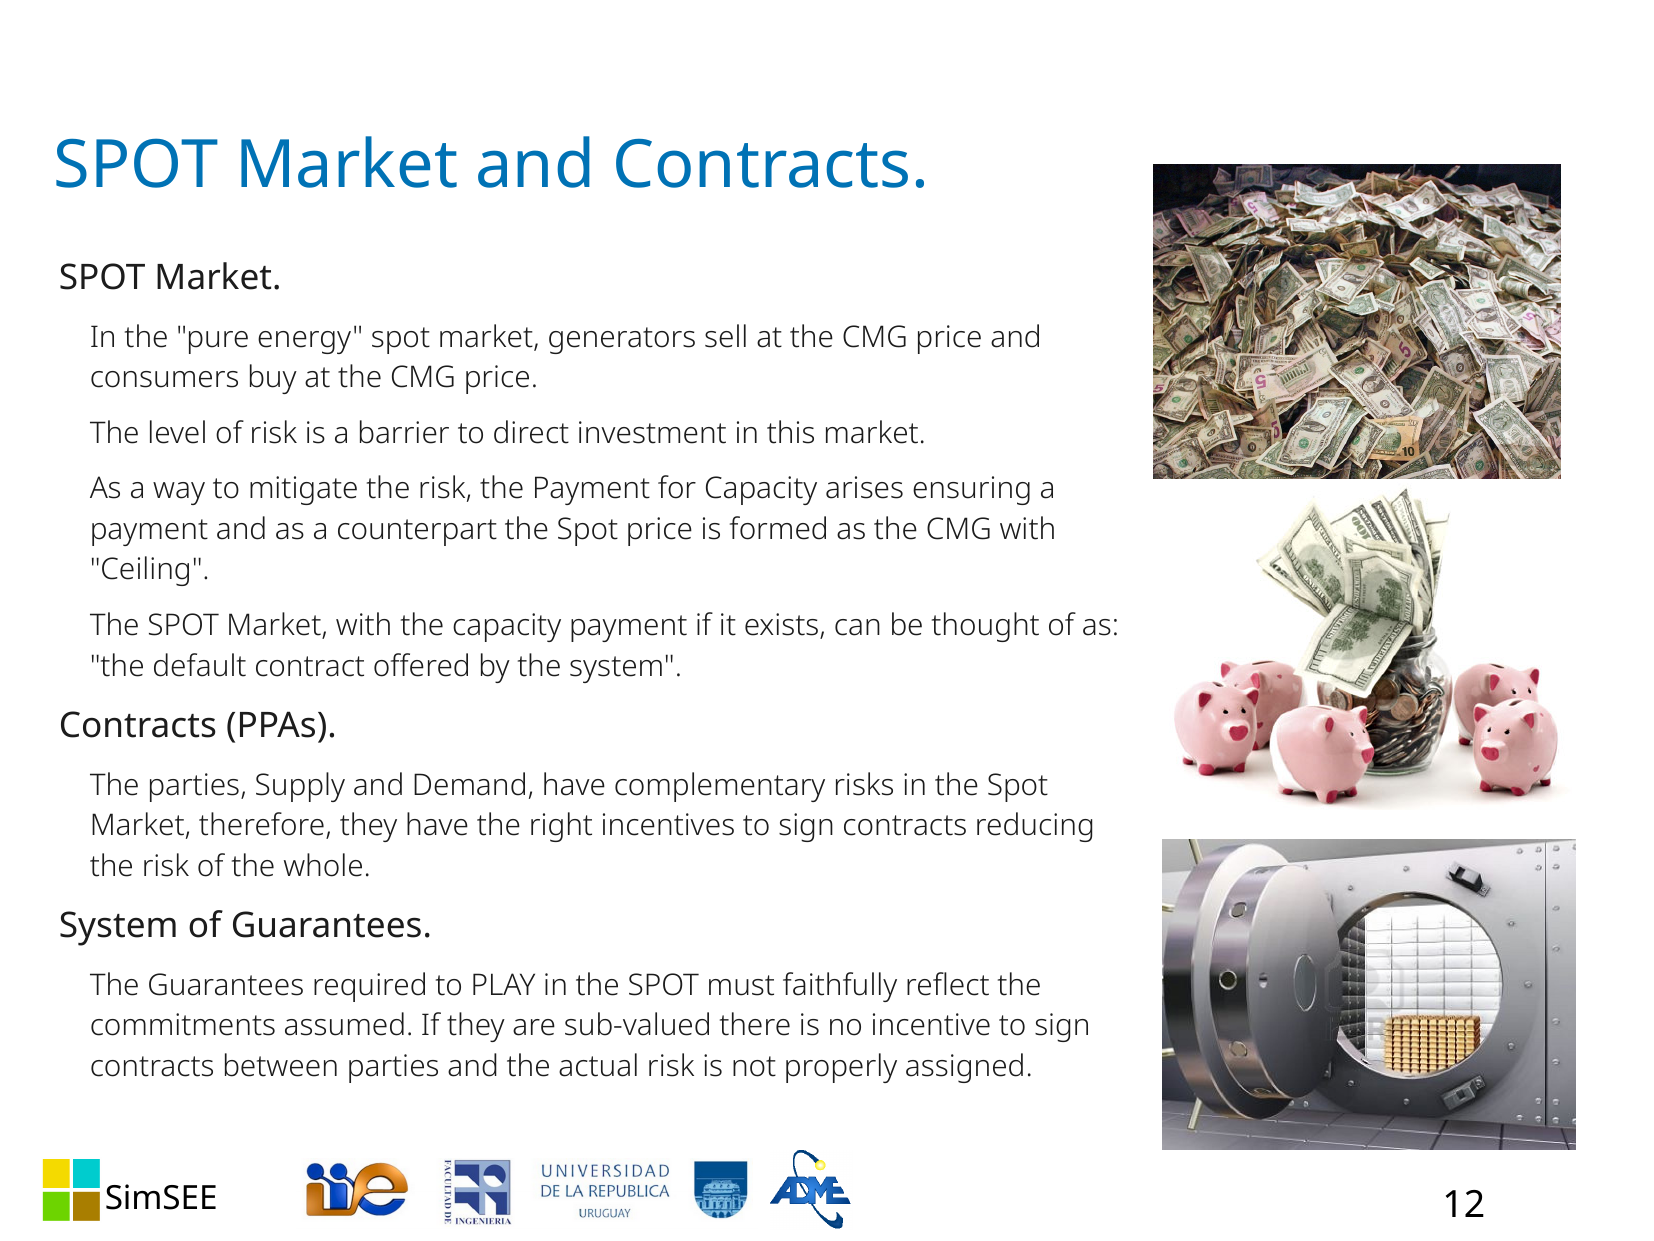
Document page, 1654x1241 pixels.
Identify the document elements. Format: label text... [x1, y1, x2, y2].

picture [1153, 482, 1591, 811]
picture [1153, 164, 1561, 479]
picture [1162, 839, 1576, 1150]
title SPOT Market and Contracts. [47, 58, 1460, 207]
list SPOT Market. In the "pure energy" spot market, generators sell at the CMG price and consumers buy at the CMG price. The level of risk is a barrier to direct investment in this market. As a way to mitigate the risk, the Payment for Capacity arises ensuring a payment and as a counterpart the Spot price is formed as the CMG with "Ceiling". The SPOT Market, with the capacity payment if it exists, can be thought of as: "the default contract offered by the system". Contracts (PPAs). The parties, Supply and Demand, have complementary risks in the Spot Market, therefore, they have the right incentives to sign contracts reducing the risk of the whole. System of Guarantees. The Guarantees required to PLAY in the SPOT must faithfully reflect the commitments assumed. If they are sub-valued there is no incentive to sign contracts between parties and the actual risk is not properly assigned. [58, 251, 1126, 1093]
picture [41, 1157, 102, 1223]
picture [770, 1150, 853, 1230]
picture [296, 1154, 753, 1229]
